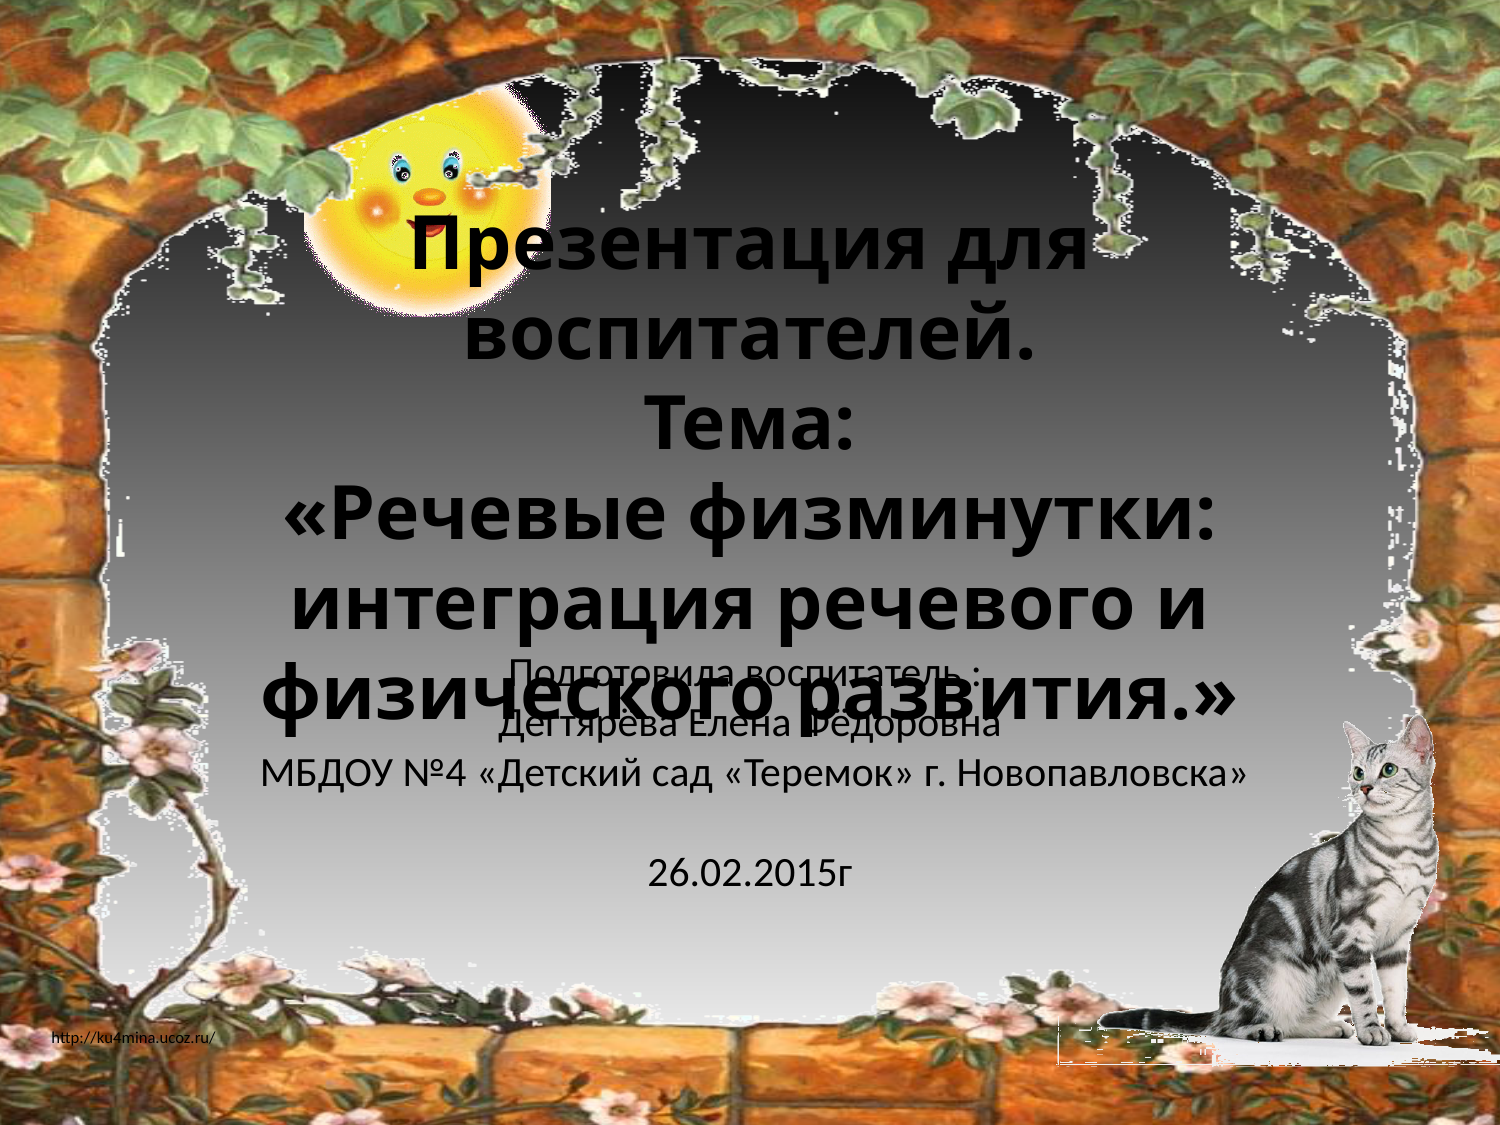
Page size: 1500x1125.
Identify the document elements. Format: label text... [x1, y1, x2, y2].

subtitle Подготовила воспитатель : Дегтярёва Елена Фёдоровна МБДОУ №4 «Детский сад «Теремок» г. Новопавловска» 26.02.2015г [225, 637, 1275, 925]
title Презентация для воспитателей. Тема: «Речевые физминутки: интеграция речевого и физического развития.» [112, 187, 1388, 879]
picture [0, 0, 1500, 1125]
